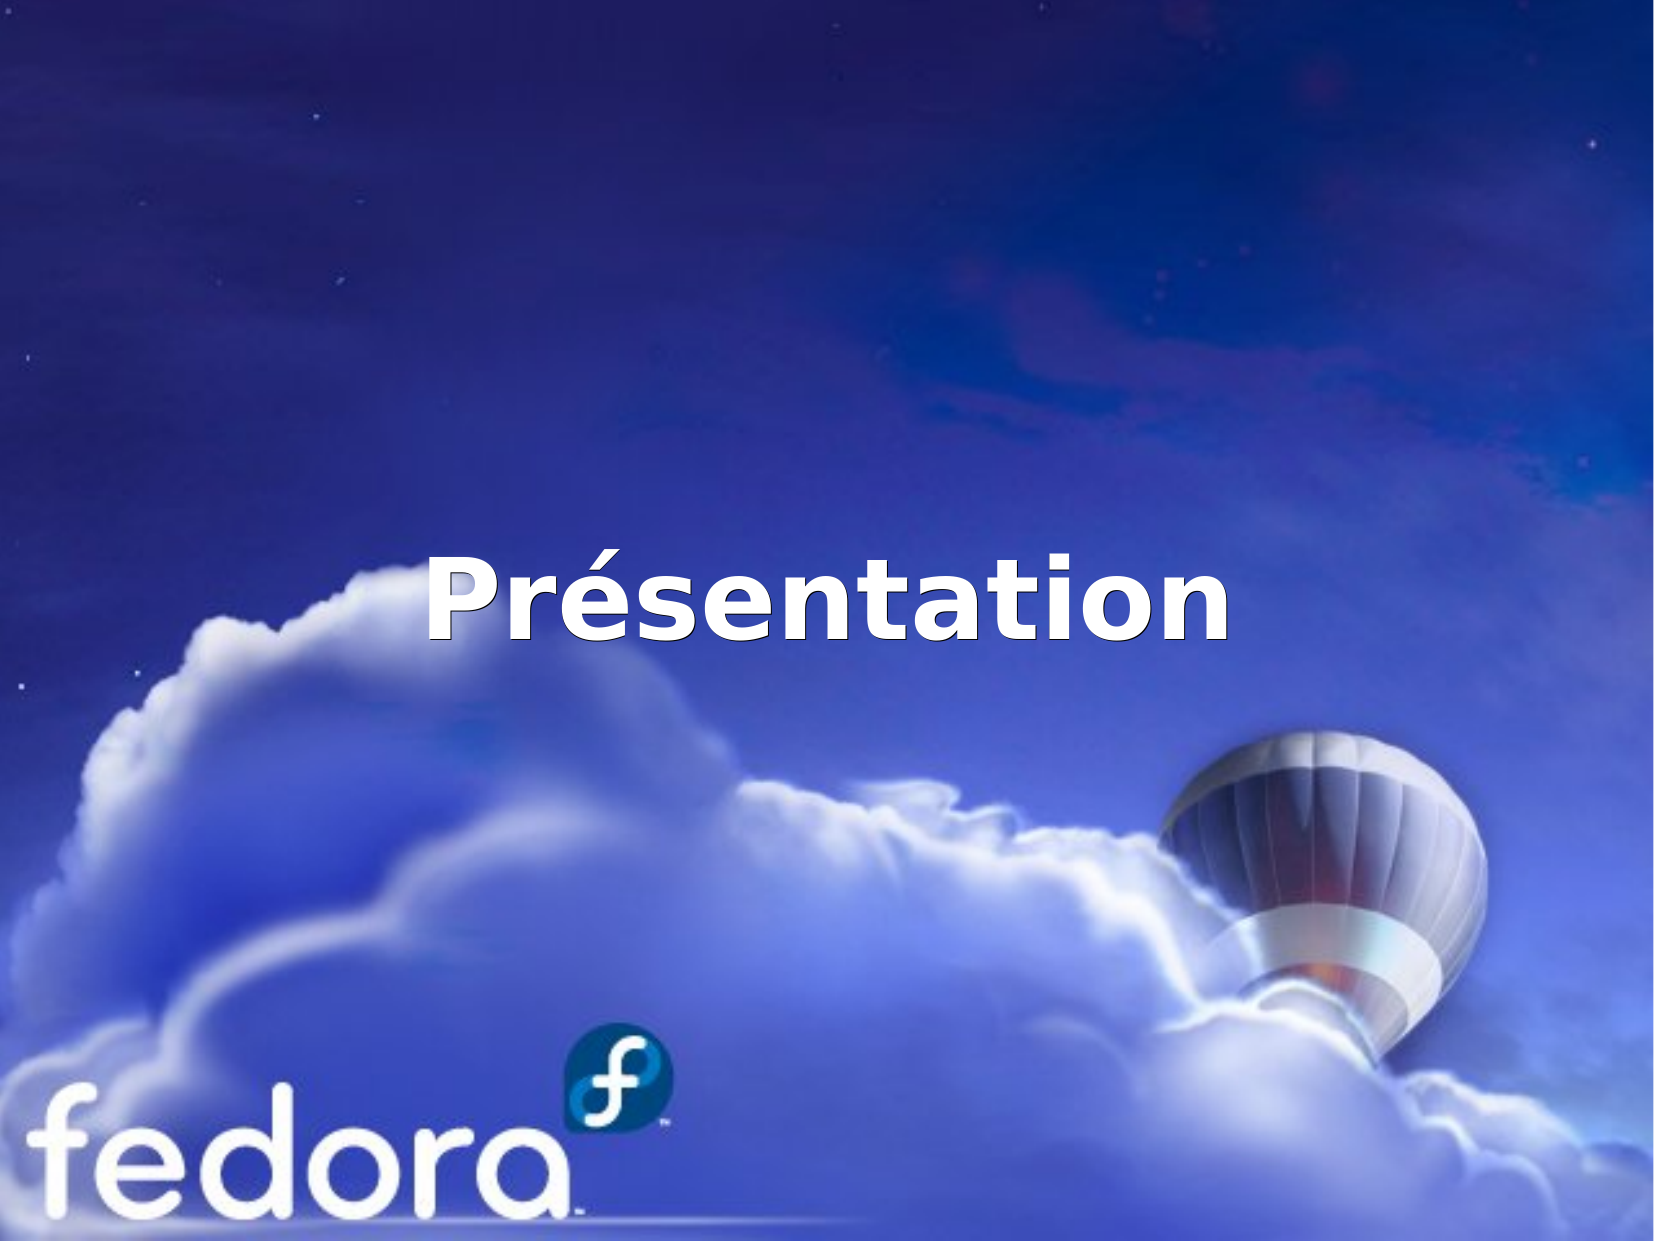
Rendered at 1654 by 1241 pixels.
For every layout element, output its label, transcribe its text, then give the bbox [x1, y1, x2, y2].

text_box Présentation [106, 527, 1549, 713]
picture [0, 0, 1654, 1241]
